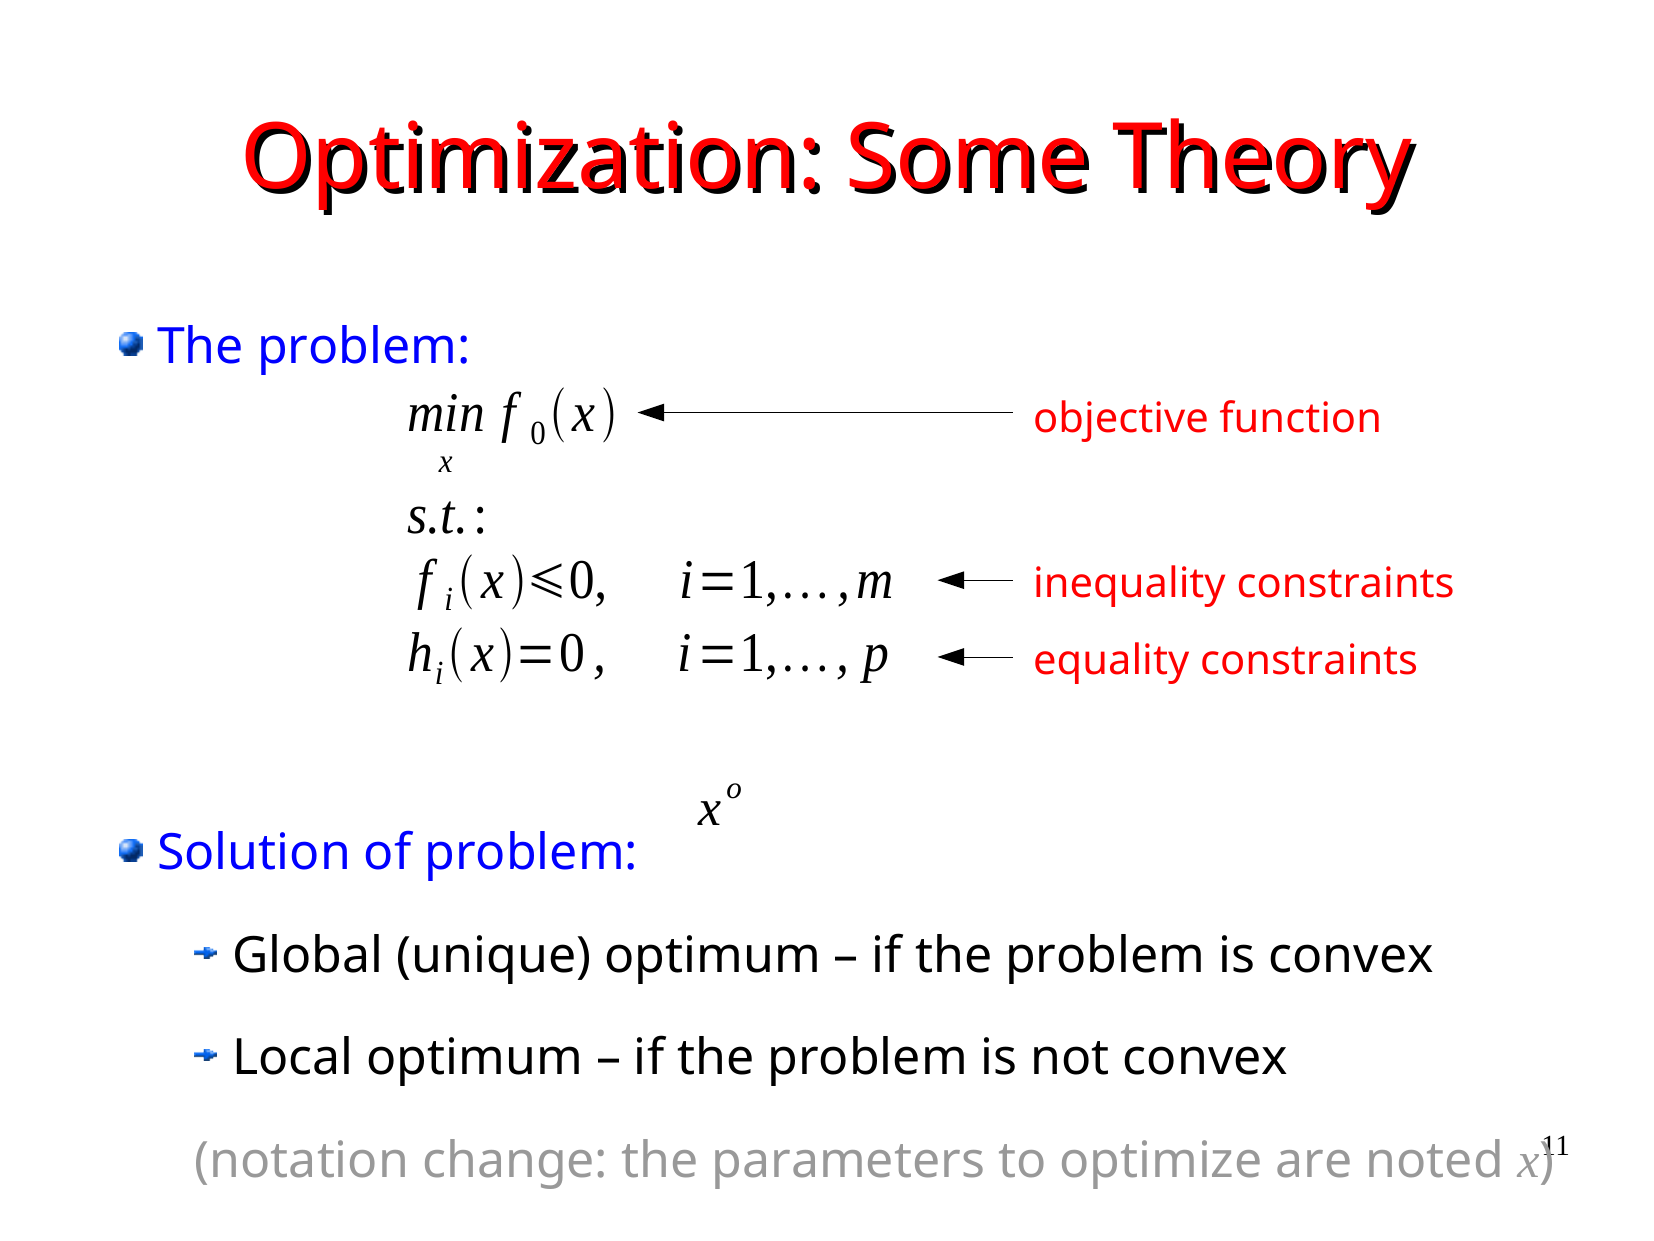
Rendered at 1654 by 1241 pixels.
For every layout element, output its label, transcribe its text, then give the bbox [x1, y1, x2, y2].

text_box The problem: [105, 302, 1576, 373]
text_box objective function [1018, 380, 1469, 442]
text_box equality constraints [1018, 622, 1538, 684]
text_box Solution of problem: Global (unique) optimum – if the problem is convex Local optimum – if the problem is not convex (notation change: the parameters to optimize are noted x) [105, 774, 1576, 1097]
chart [399, 380, 901, 692]
title Optimization: Some Theory [82, 49, 1571, 257]
text_box inequality constraints [1018, 545, 1538, 607]
chart [688, 770, 747, 840]
